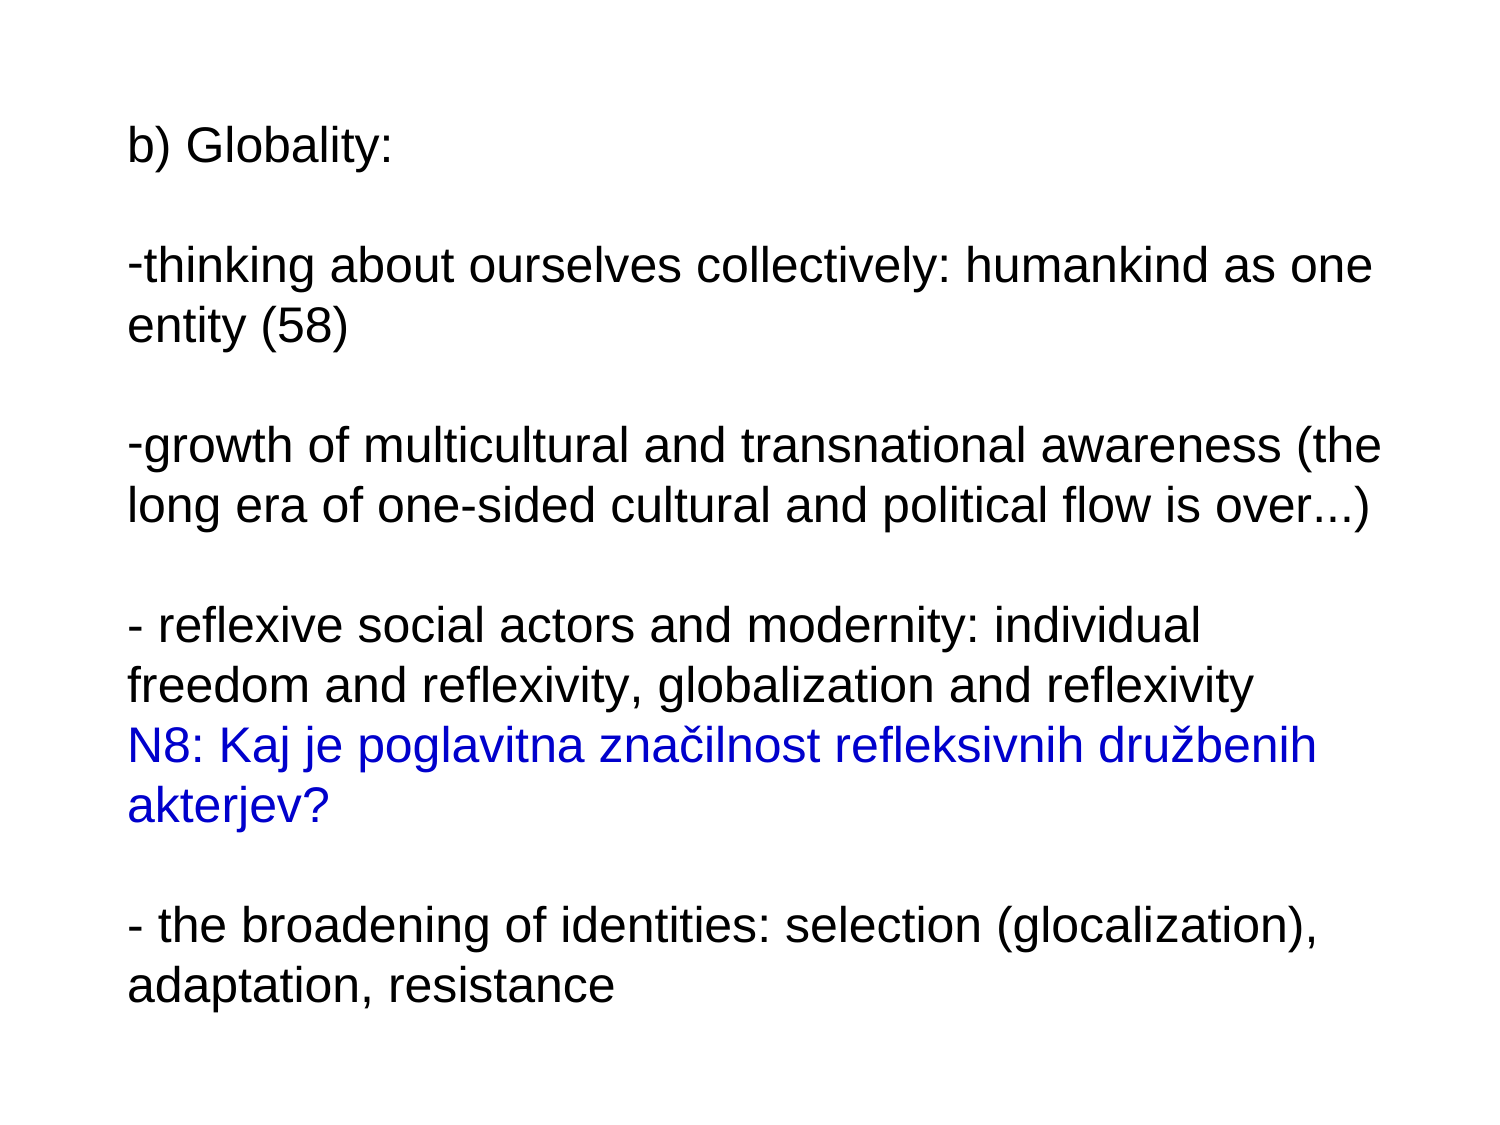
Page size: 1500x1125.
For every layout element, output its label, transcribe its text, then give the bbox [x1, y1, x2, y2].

text_box b) Globality: thinking about ourselves collectively: humankind as one entity (58) growth of multicultural and transnational awareness (the long era of one-sided cultural and political flow is over...) - reflexive social actors and modernity: individual freedom and reflexivity, globalization and reflexivity N8: Kaj je poglavitna značilnost refleksivnih družbenih akterjev? - the broadening of identities: selection (glocalization), adaptation, resistance [112, 104, 1412, 1021]
